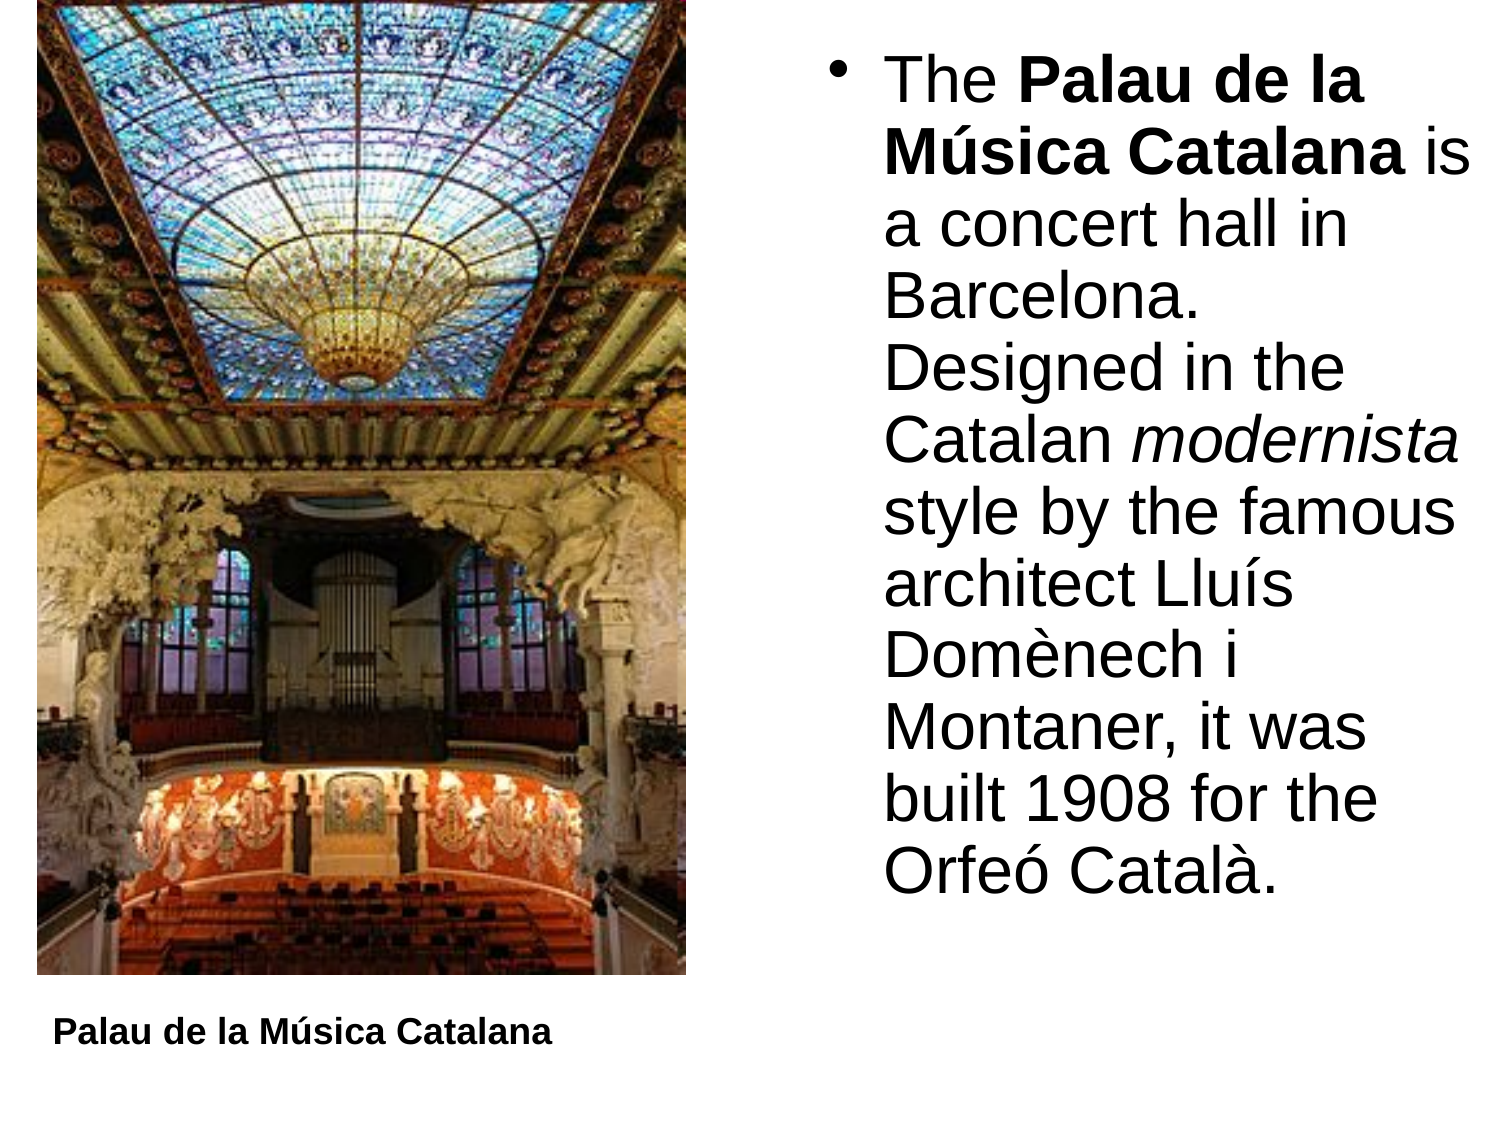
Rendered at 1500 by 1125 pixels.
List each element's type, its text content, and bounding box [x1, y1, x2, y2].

text_box Palau de la Música Catalana [37, 1000, 568, 1105]
list The Palau de la Música Catalana is a concert hall in Barcelona. Designed in the Catalan modernista style by the famous architect Lluís Domènech i Montaner, it was built 1908 for the Orfeó Català. [812, 37, 1500, 1000]
picture [37, 0, 686, 975]
